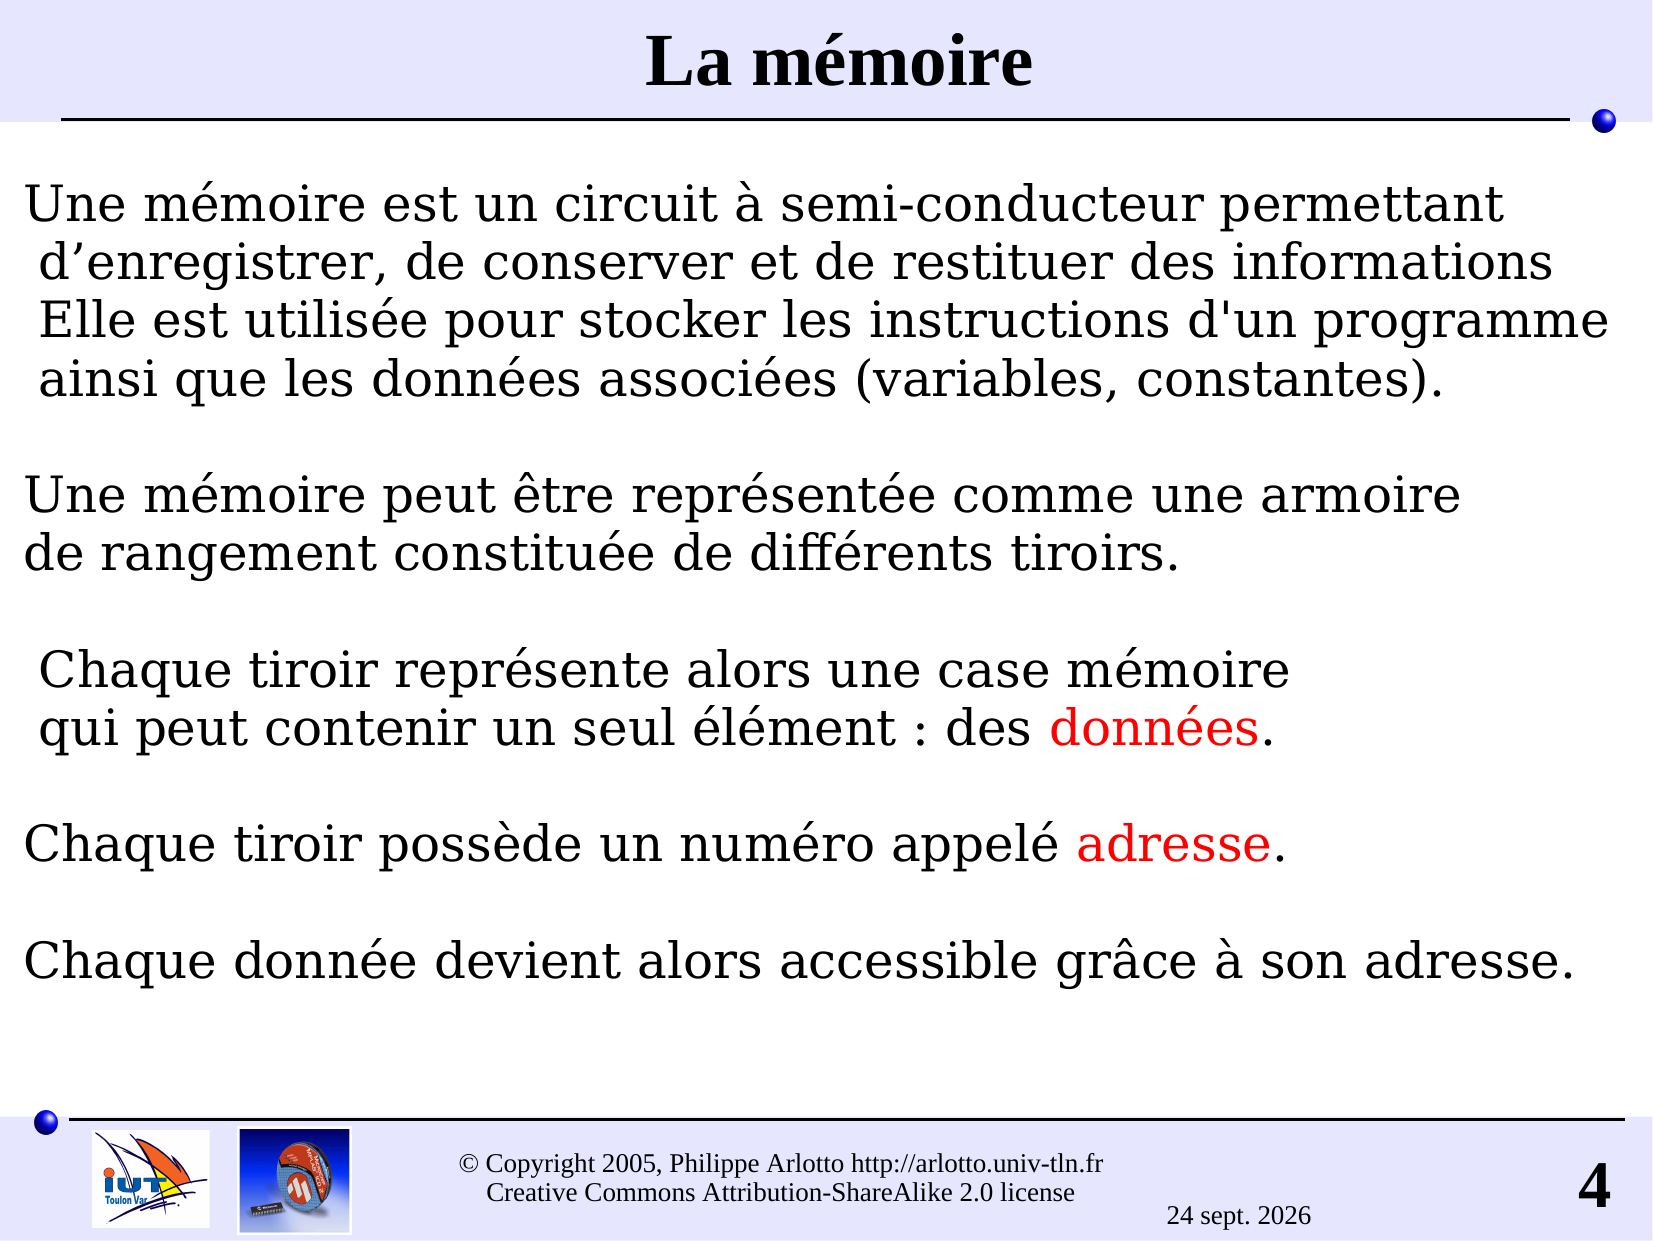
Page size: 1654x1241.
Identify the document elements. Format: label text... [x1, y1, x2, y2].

title La mémoire [95, 11, 1585, 110]
picture [237, 1126, 352, 1235]
text_box Une mémoire est un circuit à semi-conducteur permettant d’enregistrer, de conserver et de restituer des informations Elle est utilisée pour stocker les instructions d'un programme ainsi que les données associées (variables, constantes). Une mémoire peut être représentée comme une armoire de rangement constituée de différents tiroirs. Chaque tiroir représente alors une case mémoire qui peut contenir un seul élément : des données. Chaque tiroir possède un numéro appelé adresse. Chaque donnée devient alors accessible grâce à son adresse. [23, 174, 1612, 1049]
